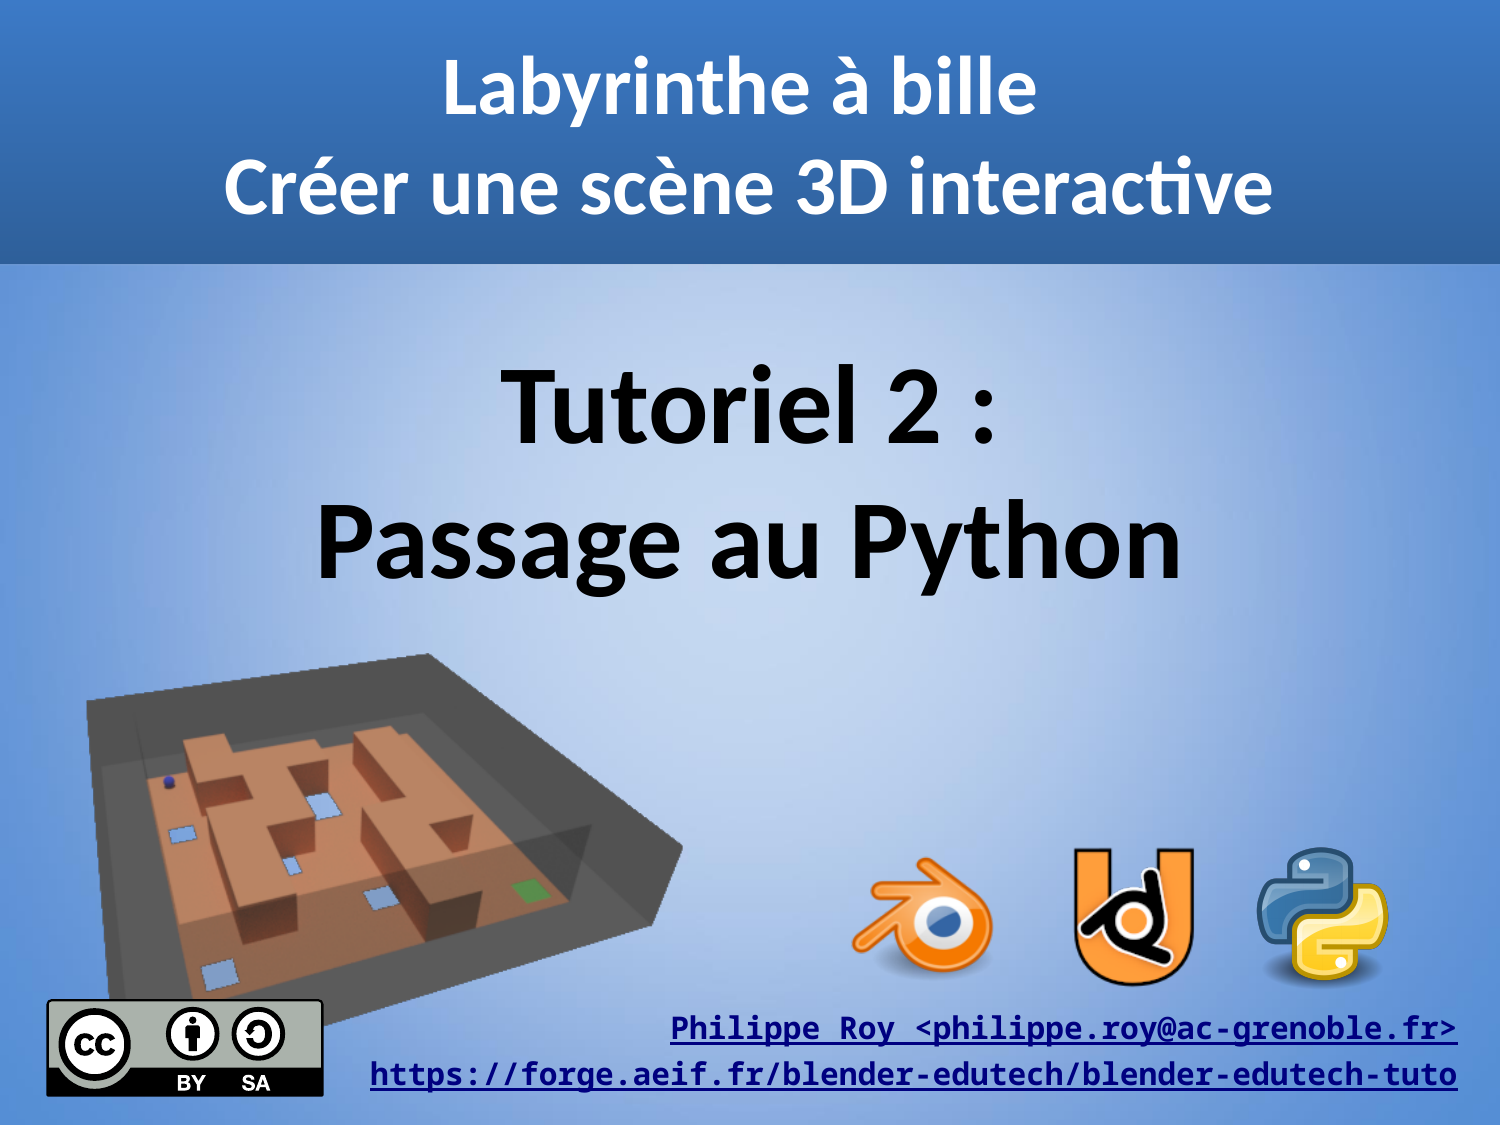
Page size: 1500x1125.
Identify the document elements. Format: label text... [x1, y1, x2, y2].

text_box https://forge.aeif.fr/blender-edutech/blender-edutech-tuto [338, 1051, 1473, 1097]
picture [0, 626, 1500, 1125]
subtitle Tutoriel 2 : Passage au Python [0, 323, 1500, 626]
text_box Philippe Roy <philippe.roy@ac-grenoble.fr> [338, 1004, 1473, 1051]
title Labyrinthe à bille Créer une scène 3D interactive [0, 0, 1500, 264]
picture [0, 264, 1500, 323]
